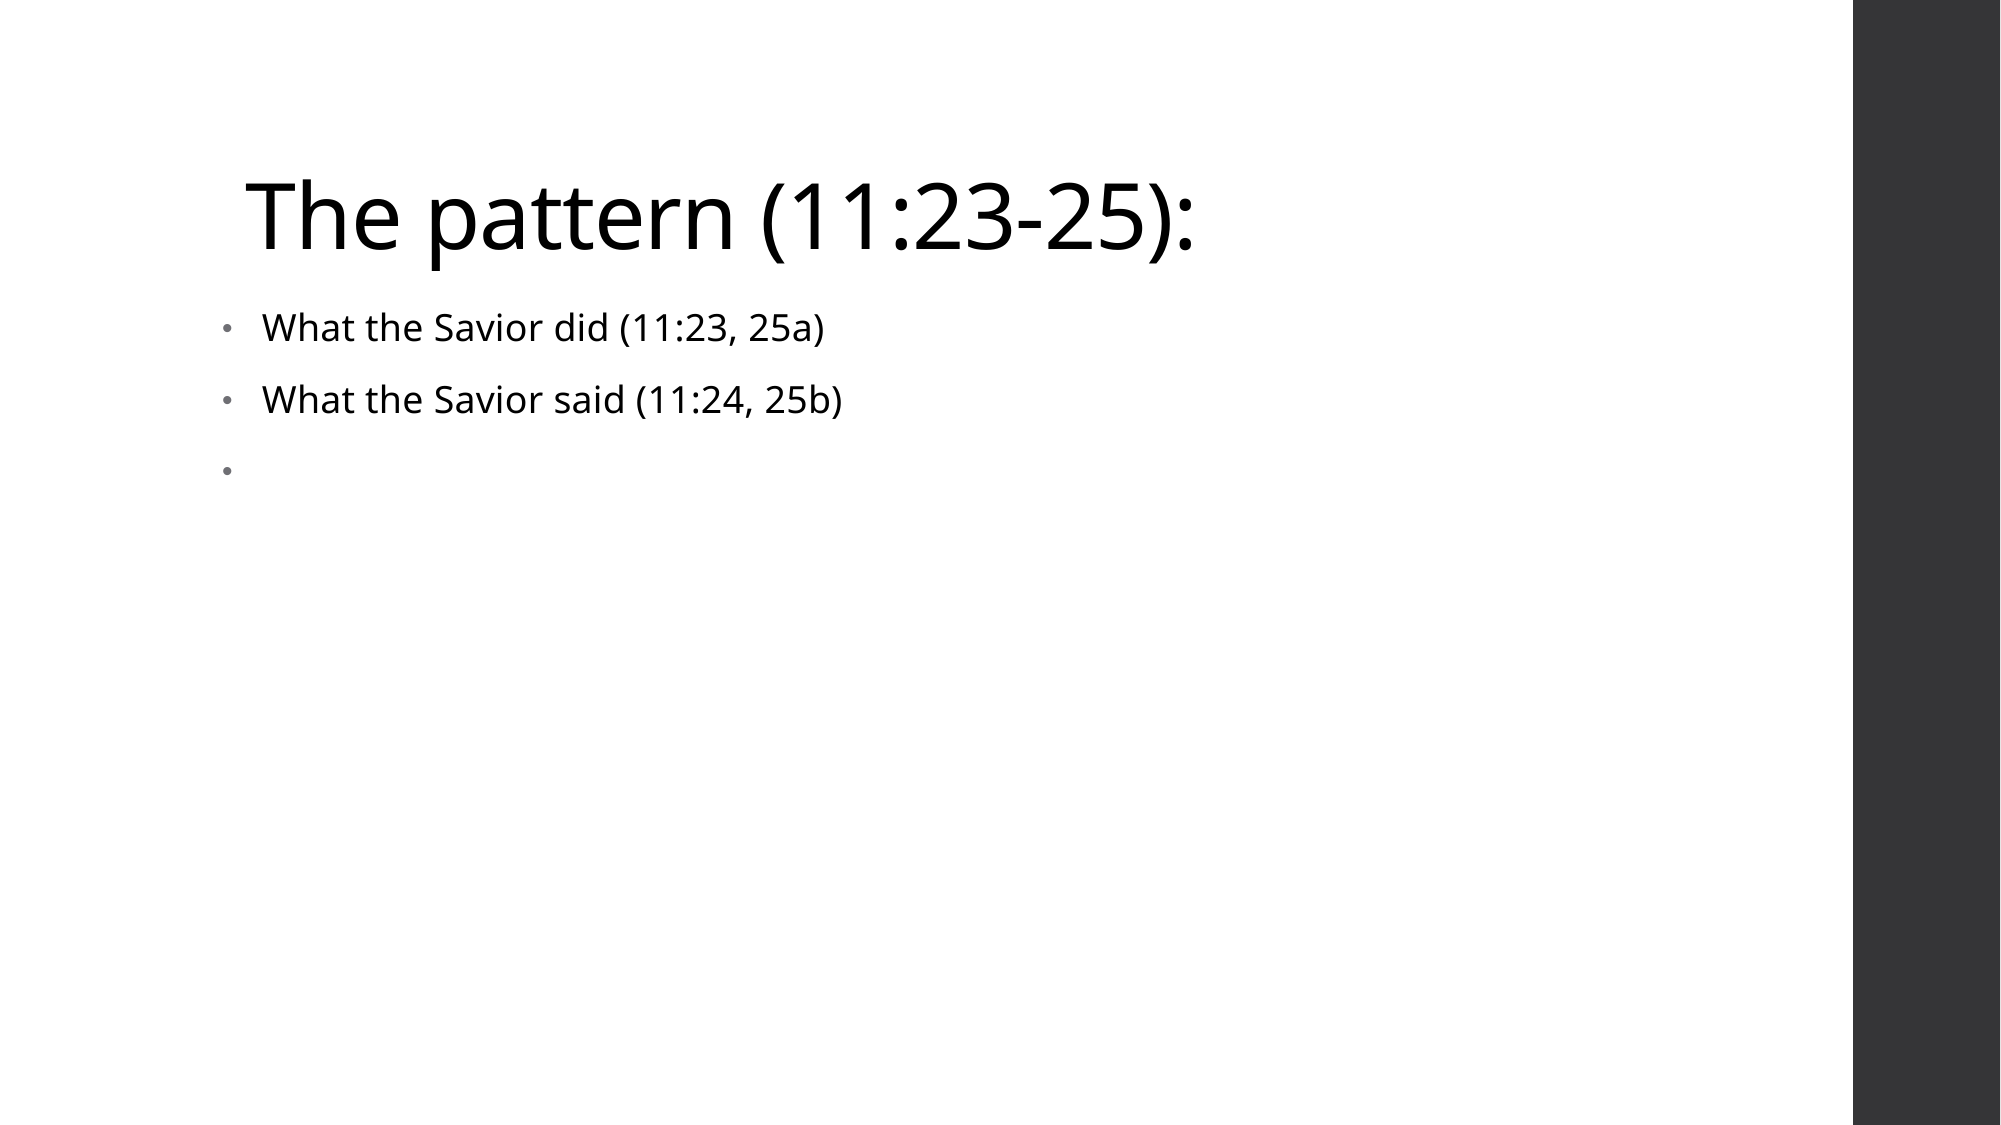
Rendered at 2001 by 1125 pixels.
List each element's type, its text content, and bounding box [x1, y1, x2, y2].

list What the Savior did (11:23, 25a) What the Savior said (11:24, 25b) [206, 299, 1617, 1014]
title The pattern (11:23-25): [206, 60, 1797, 278]
